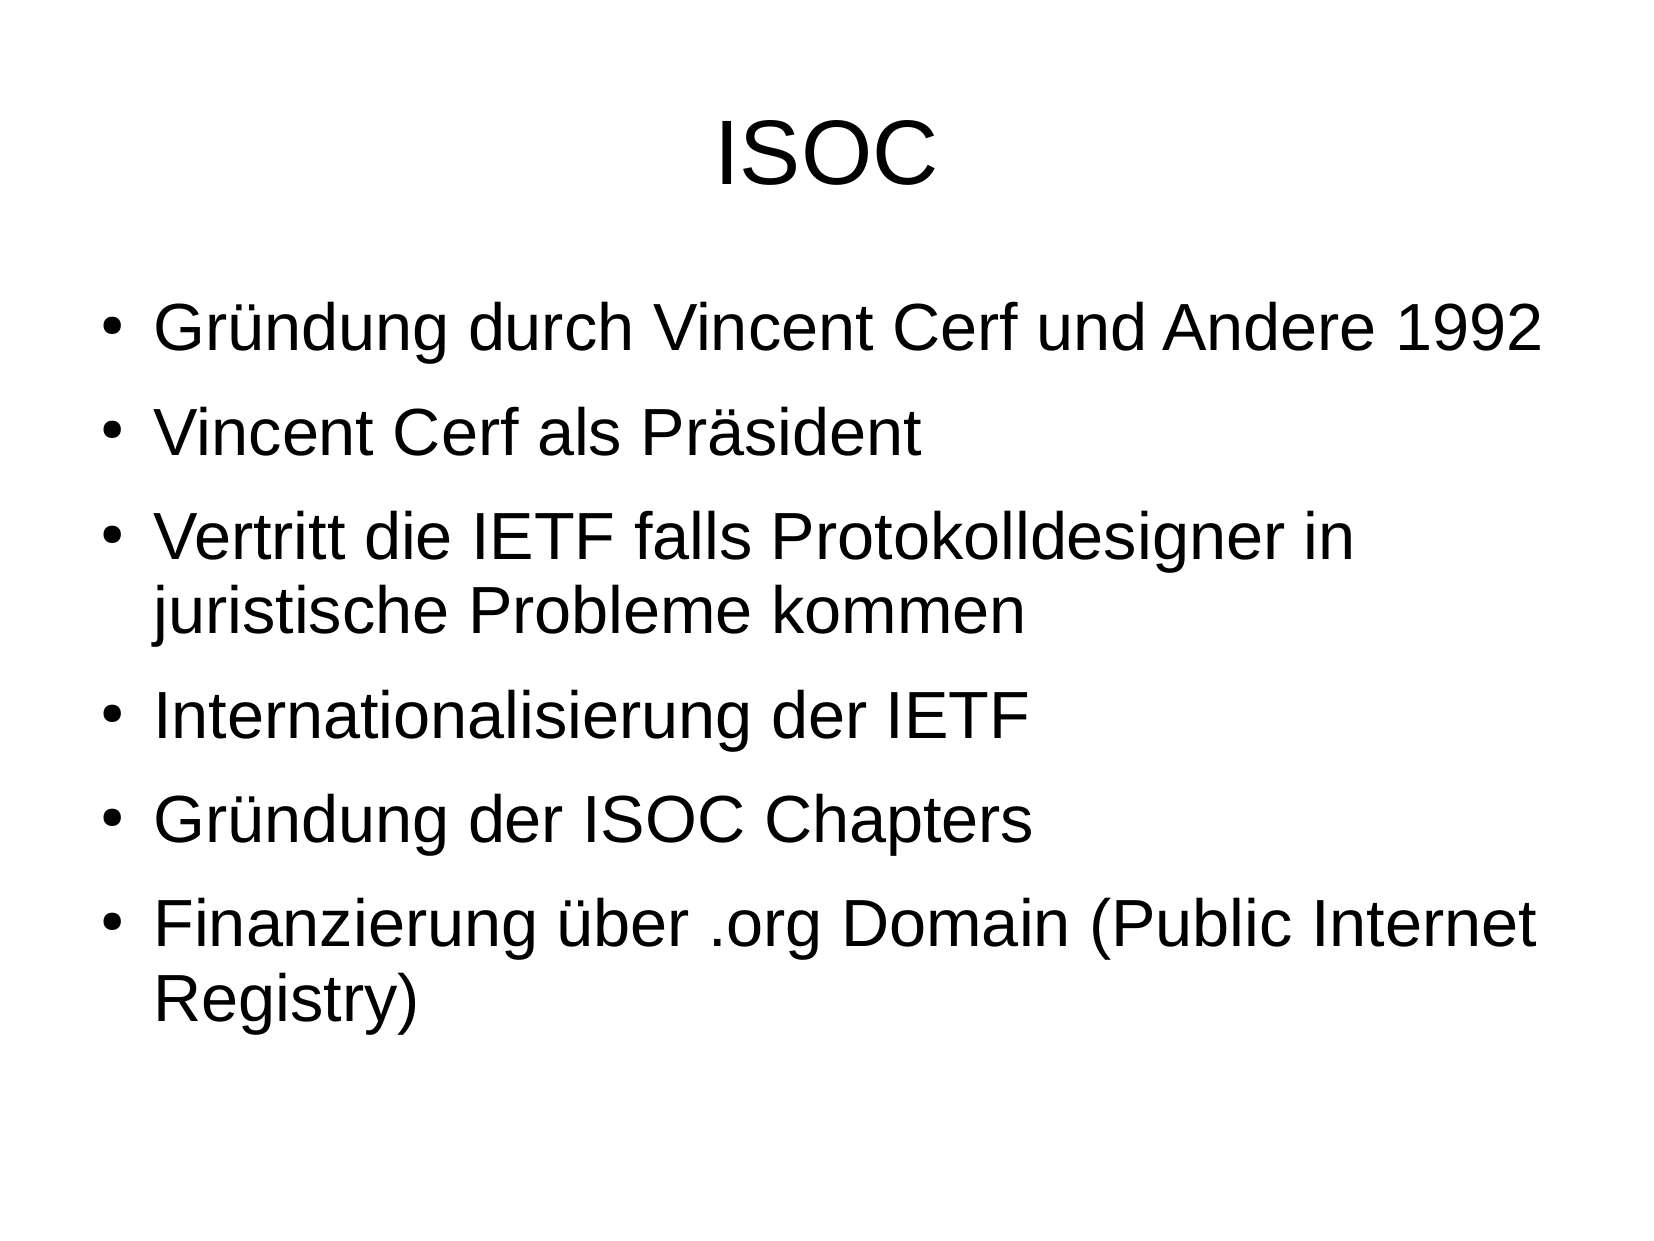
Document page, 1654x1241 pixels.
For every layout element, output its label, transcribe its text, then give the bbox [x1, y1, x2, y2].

list Gründung durch Vincent Cerf und Andere 1992 Vincent Cerf als Präsident Vertritt die IETF falls Protokolldesigner in juristische Probleme kommen Internationalisierung der IETF Gründung der ISOC Chapters Finanzierung über .org Domain (Public Internet Registry) [82, 290, 1571, 1109]
title ISOC [82, 49, 1571, 257]
